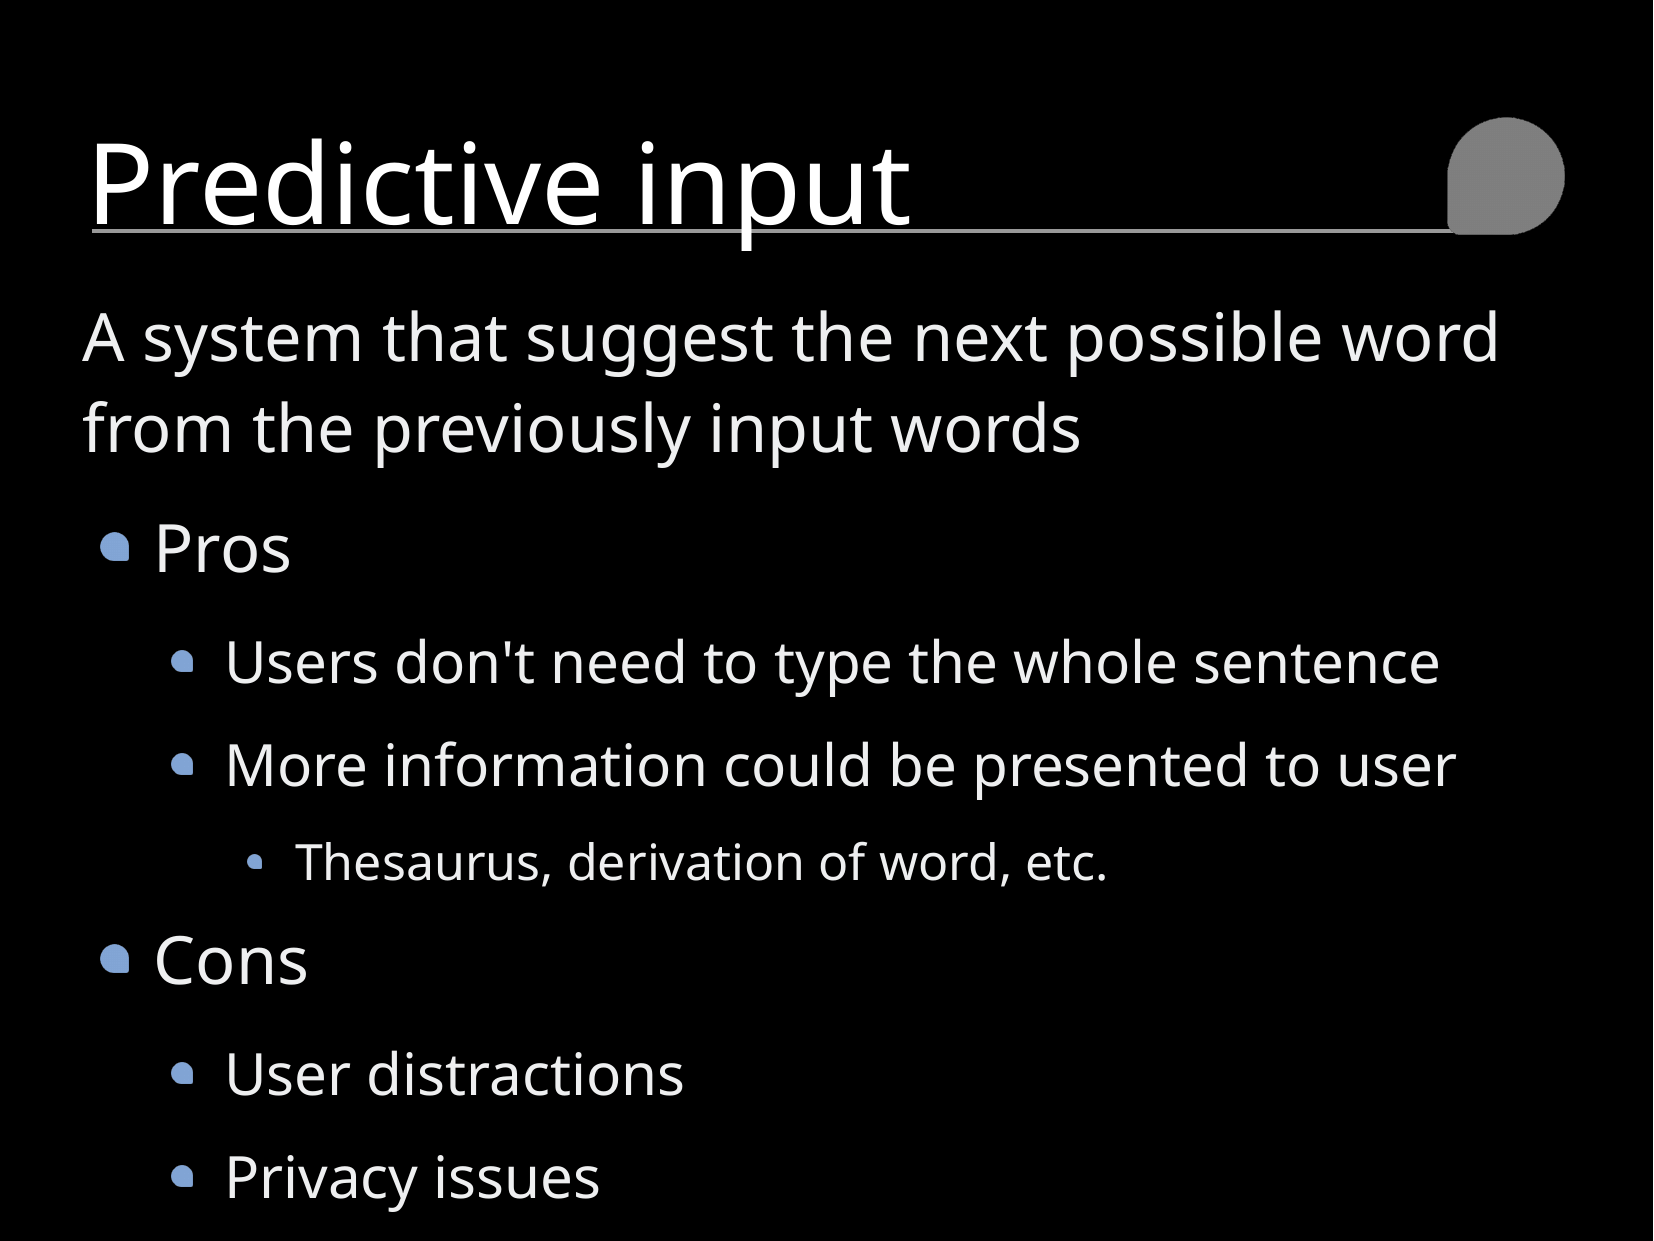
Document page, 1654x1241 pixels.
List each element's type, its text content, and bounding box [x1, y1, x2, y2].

picture [171, 1165, 193, 1187]
title Predictive input [86, 112, 1575, 249]
list A system that suggest the next possible word from the previously input words Pros Users don't need to type the whole sentence More information could be presented to user Thesaurus, derivation of word, etc. Cons User distractions Privacy issues [82, 290, 1571, 1108]
